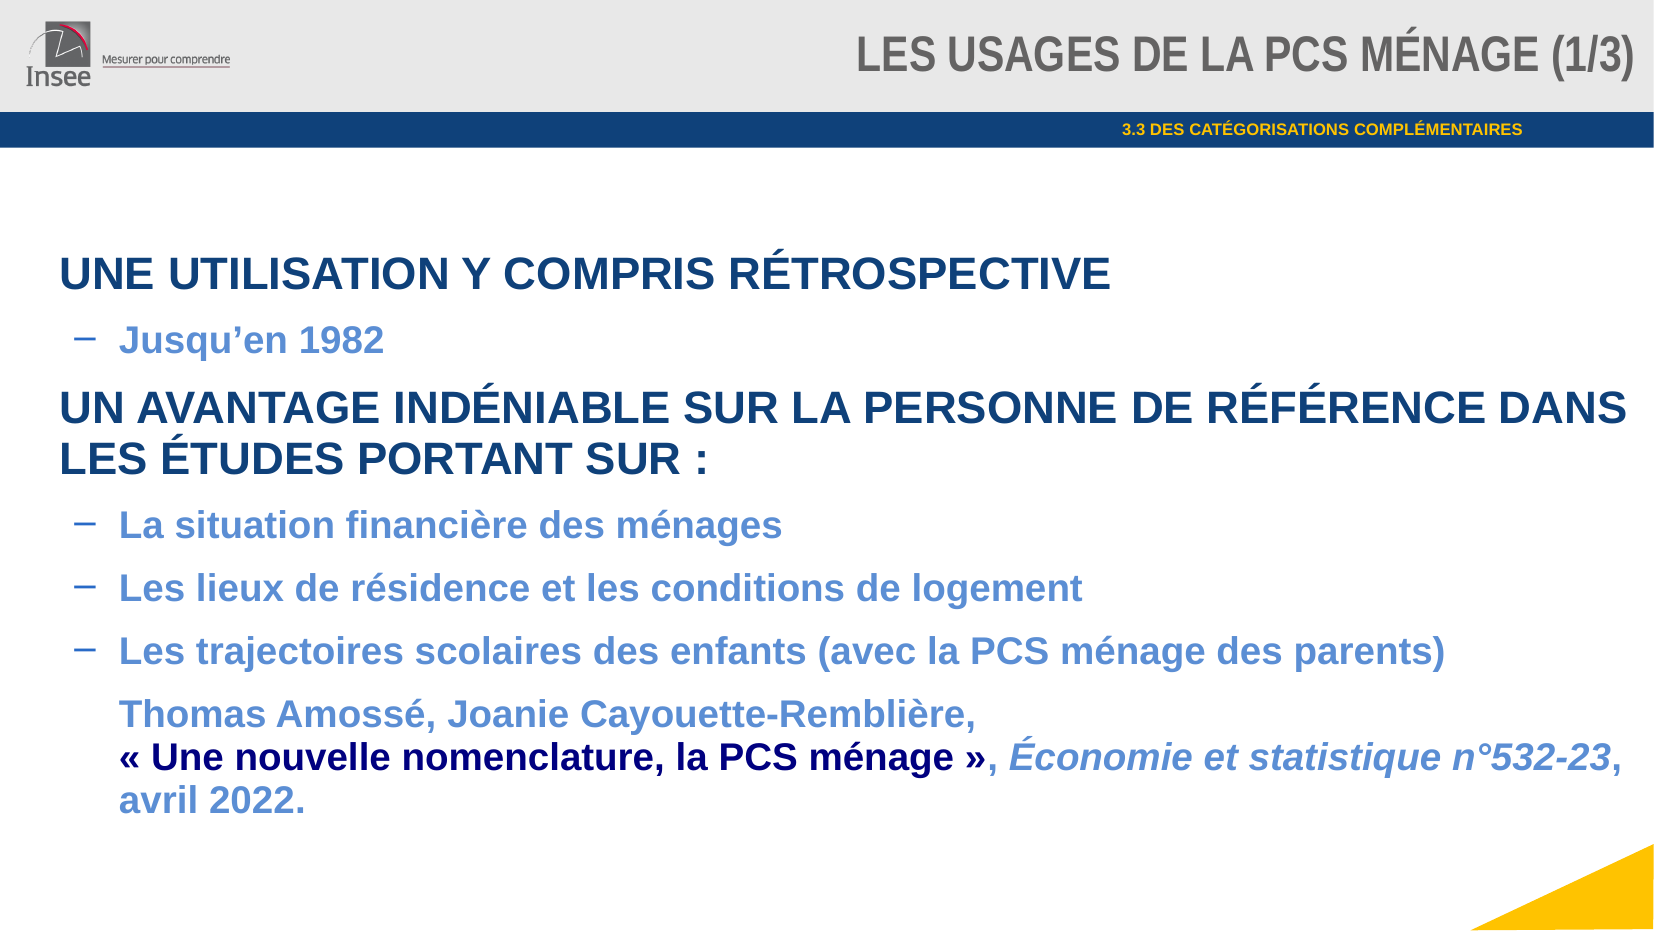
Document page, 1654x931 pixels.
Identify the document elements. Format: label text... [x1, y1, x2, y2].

list Une utilisation y compris rétrospective Jusqu’en 1982 Un avantage indéniable sur la personne de référence dans les études portant sur : La situation financière des ménages Les lieux de résidence et les conditions de logement Les trajectoires scolaires des enfants (avec la PCS ménage des parents) Thomas Amossé, Joanie Cayouette-Remblière, « Une nouvelle nomenclature, la PCS ménage », Économie et statistique n°532-23, avril 2022. [0, 177, 1654, 827]
picture [23, 0, 200, 89]
title Les usages de la PCS ménage (1/3) [200, 0, 1648, 107]
